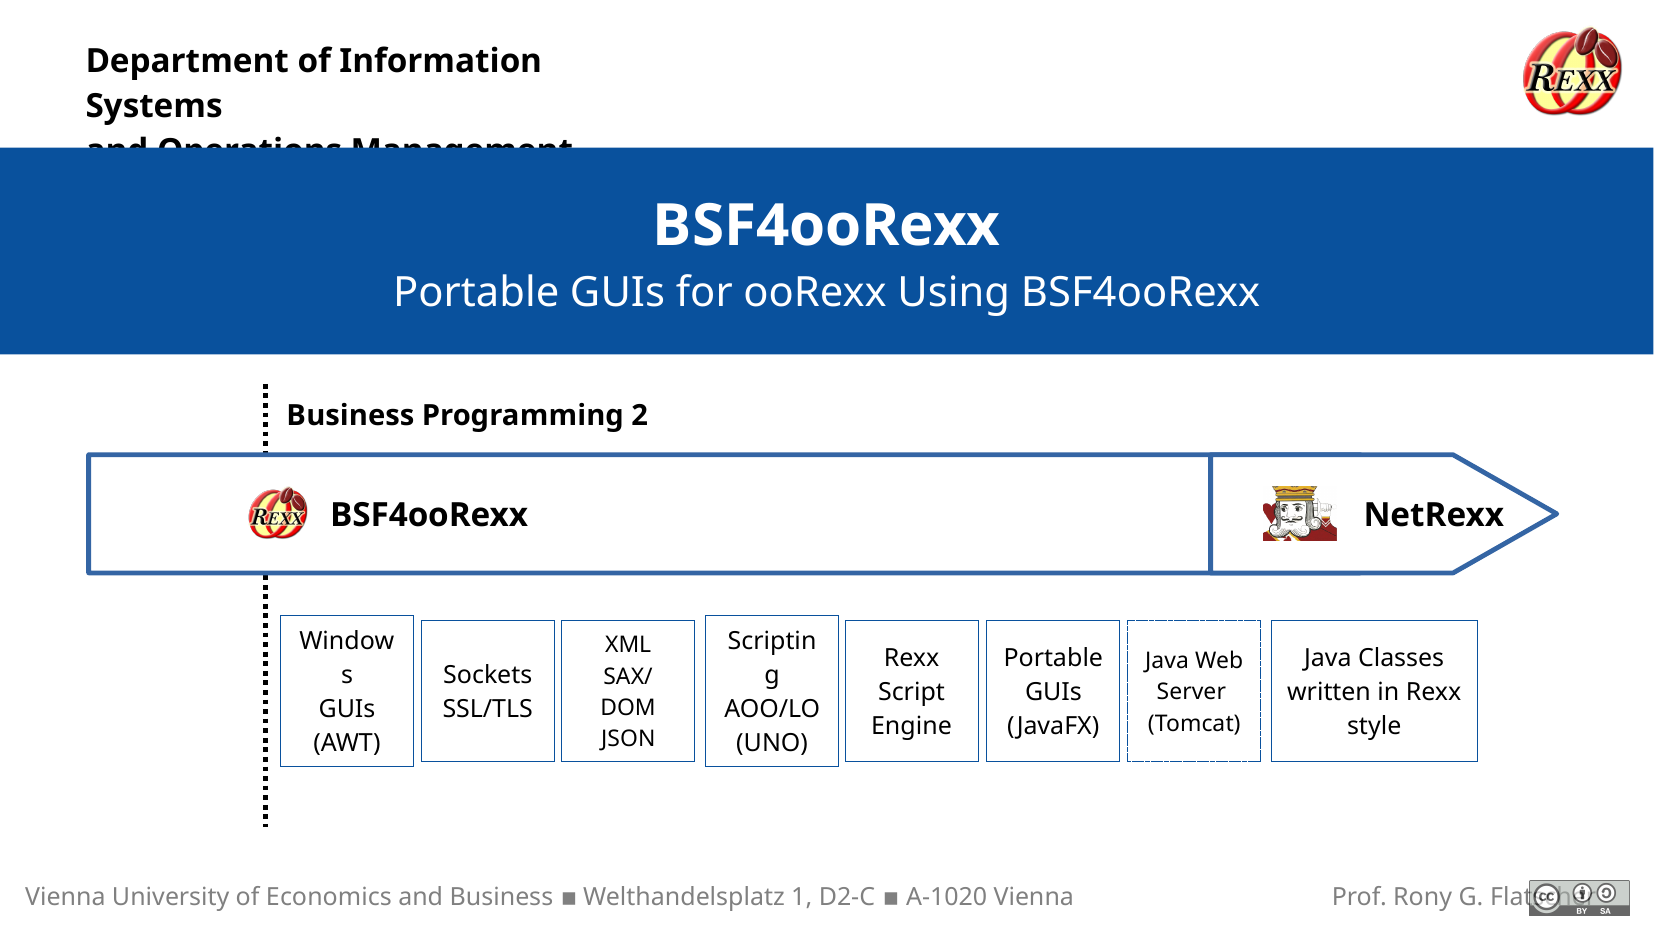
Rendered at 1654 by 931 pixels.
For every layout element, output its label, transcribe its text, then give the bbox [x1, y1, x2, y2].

picture [248, 484, 308, 544]
text_box Portable GUIs (JavaFX) [986, 620, 1120, 762]
picture [1263, 486, 1337, 541]
text_box XML SAX/DOM JSON [561, 620, 695, 762]
text_box Sockets SSL/TLS [421, 620, 555, 762]
text_box Business Programming 2 [271, 386, 715, 440]
text_box Rexx Script Engine [845, 620, 979, 762]
picture [1522, 22, 1623, 124]
text_box Windows GUIs (AWT) [280, 620, 414, 762]
text_box BSF4ooRexx [88, 454, 1210, 573]
text_box Java Classes written in Rexx style [1271, 620, 1478, 762]
text_box NetRexx [1210, 454, 1557, 573]
text_box Scripting AOO/LO (UNO) [705, 620, 839, 762]
text_box Java Web Server (Tomcat) [1127, 620, 1261, 762]
title BSF4ooRexx Portable GUIs for ooRexx Using BSF4ooRexx [0, 147, 1654, 355]
